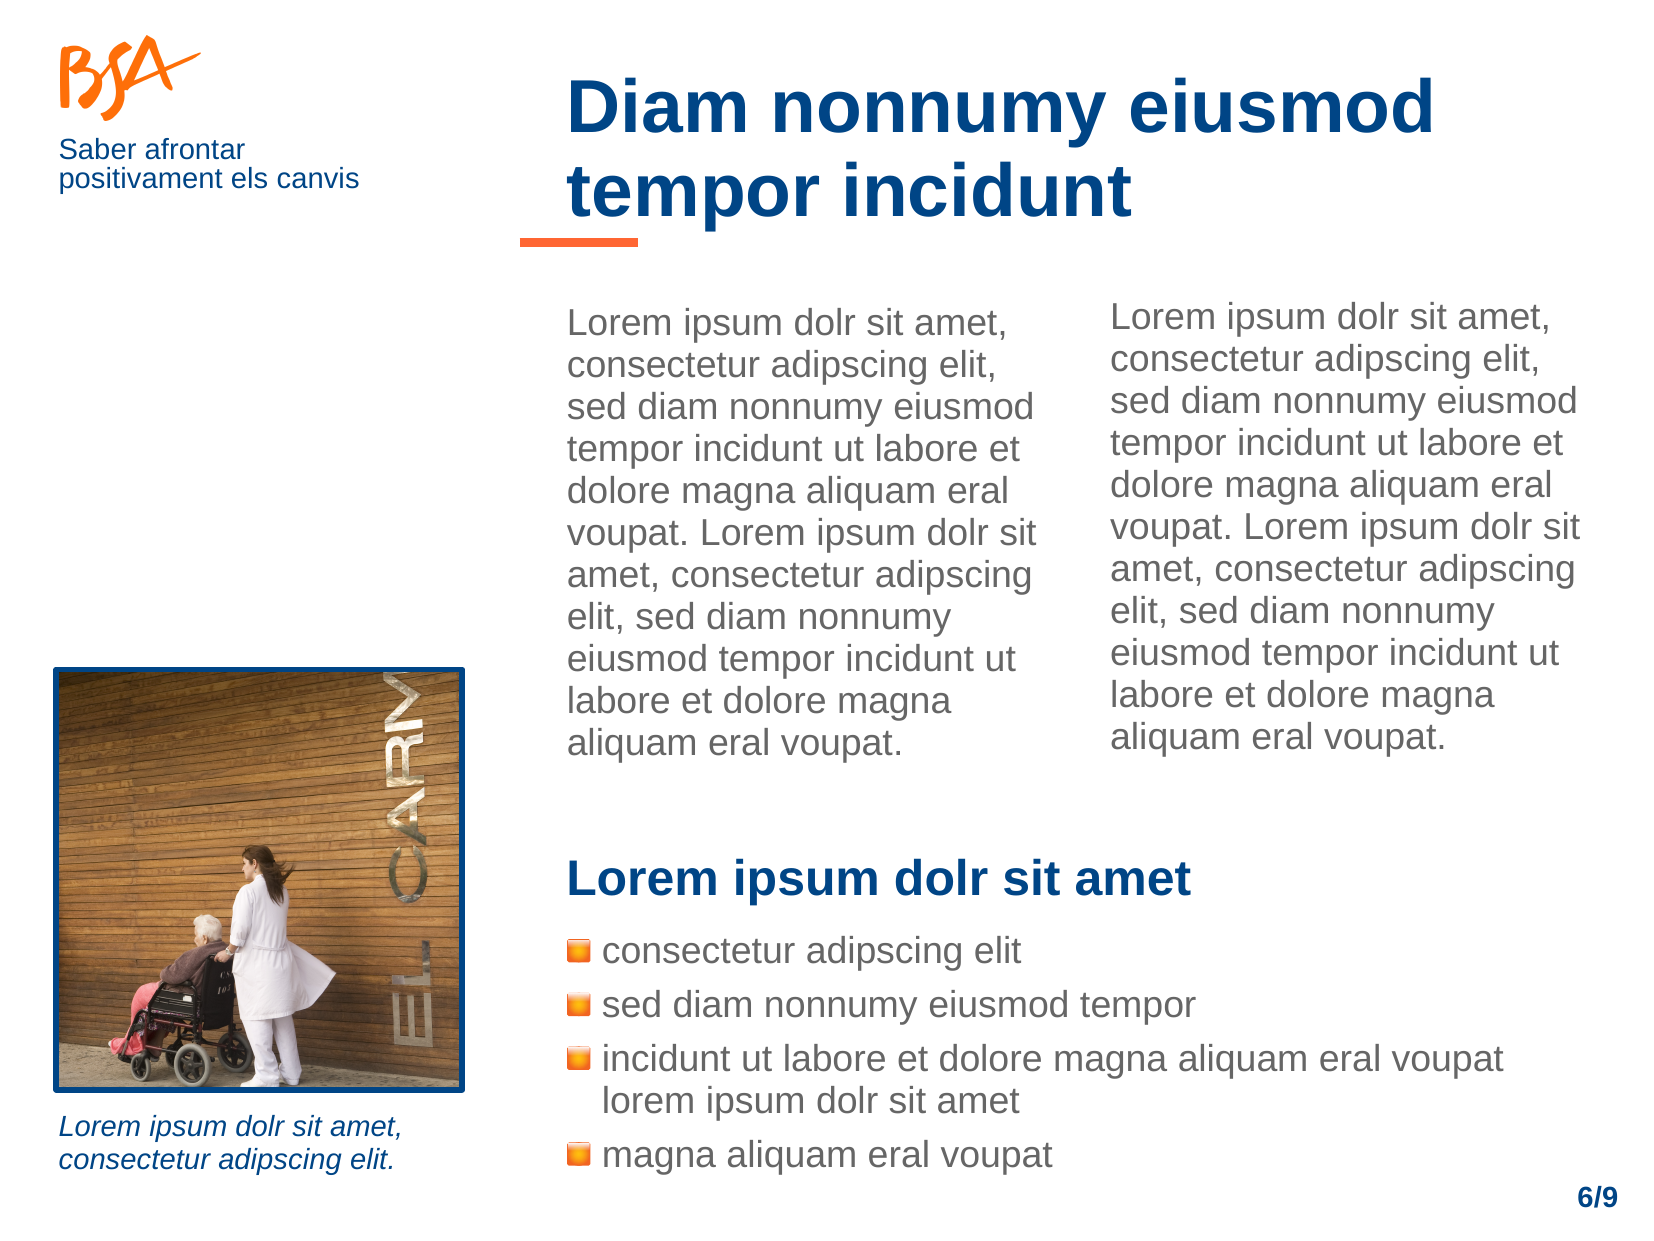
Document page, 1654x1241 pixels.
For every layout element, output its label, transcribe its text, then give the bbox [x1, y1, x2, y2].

text_box Diam nonnumy eiusmod tempor incidunt [566, 64, 1607, 166]
picture [59, 672, 460, 1087]
text_box Saber afrontar positivament els canvis [58, 135, 390, 219]
text_box Lorem ipsum dolr sit amet consectetur adipscing elit sed diam nonnumy eiusmod tempor incidunt ut labore et dolore magna aliquam eral voupat lorem ipsum dolr sit amet magna aliquam eral voupat [566, 850, 1607, 1146]
text_box Lorem ipsum dolr sit amet, consectetur adipscing elit. [58, 1110, 437, 1182]
picture [60, 35, 201, 121]
text_box Lorem ipsum dolr sit amet, consectetur adipscing elit, sed diam nonnumy eiusmod tempor incidunt ut labore et dolore magna aliquam eral voupat. Lorem ipsum dolr sit amet, consectetur adipscing elit, sed diam nonnumy eiusmod tempor incidunt ut labore et dolore magna aliquam eral voupat. [1110, 295, 1595, 850]
text_box Lorem ipsum dolr sit amet, consectetur adipscing elit, sed diam nonnumy eiusmod tempor incidunt ut labore et dolore magna aliquam eral voupat. Lorem ipsum dolr sit amet, consectetur adipscing elit, sed diam nonnumy eiusmod tempor incidunt ut labore et dolore magna aliquam eral voupat. [566, 301, 1052, 774]
